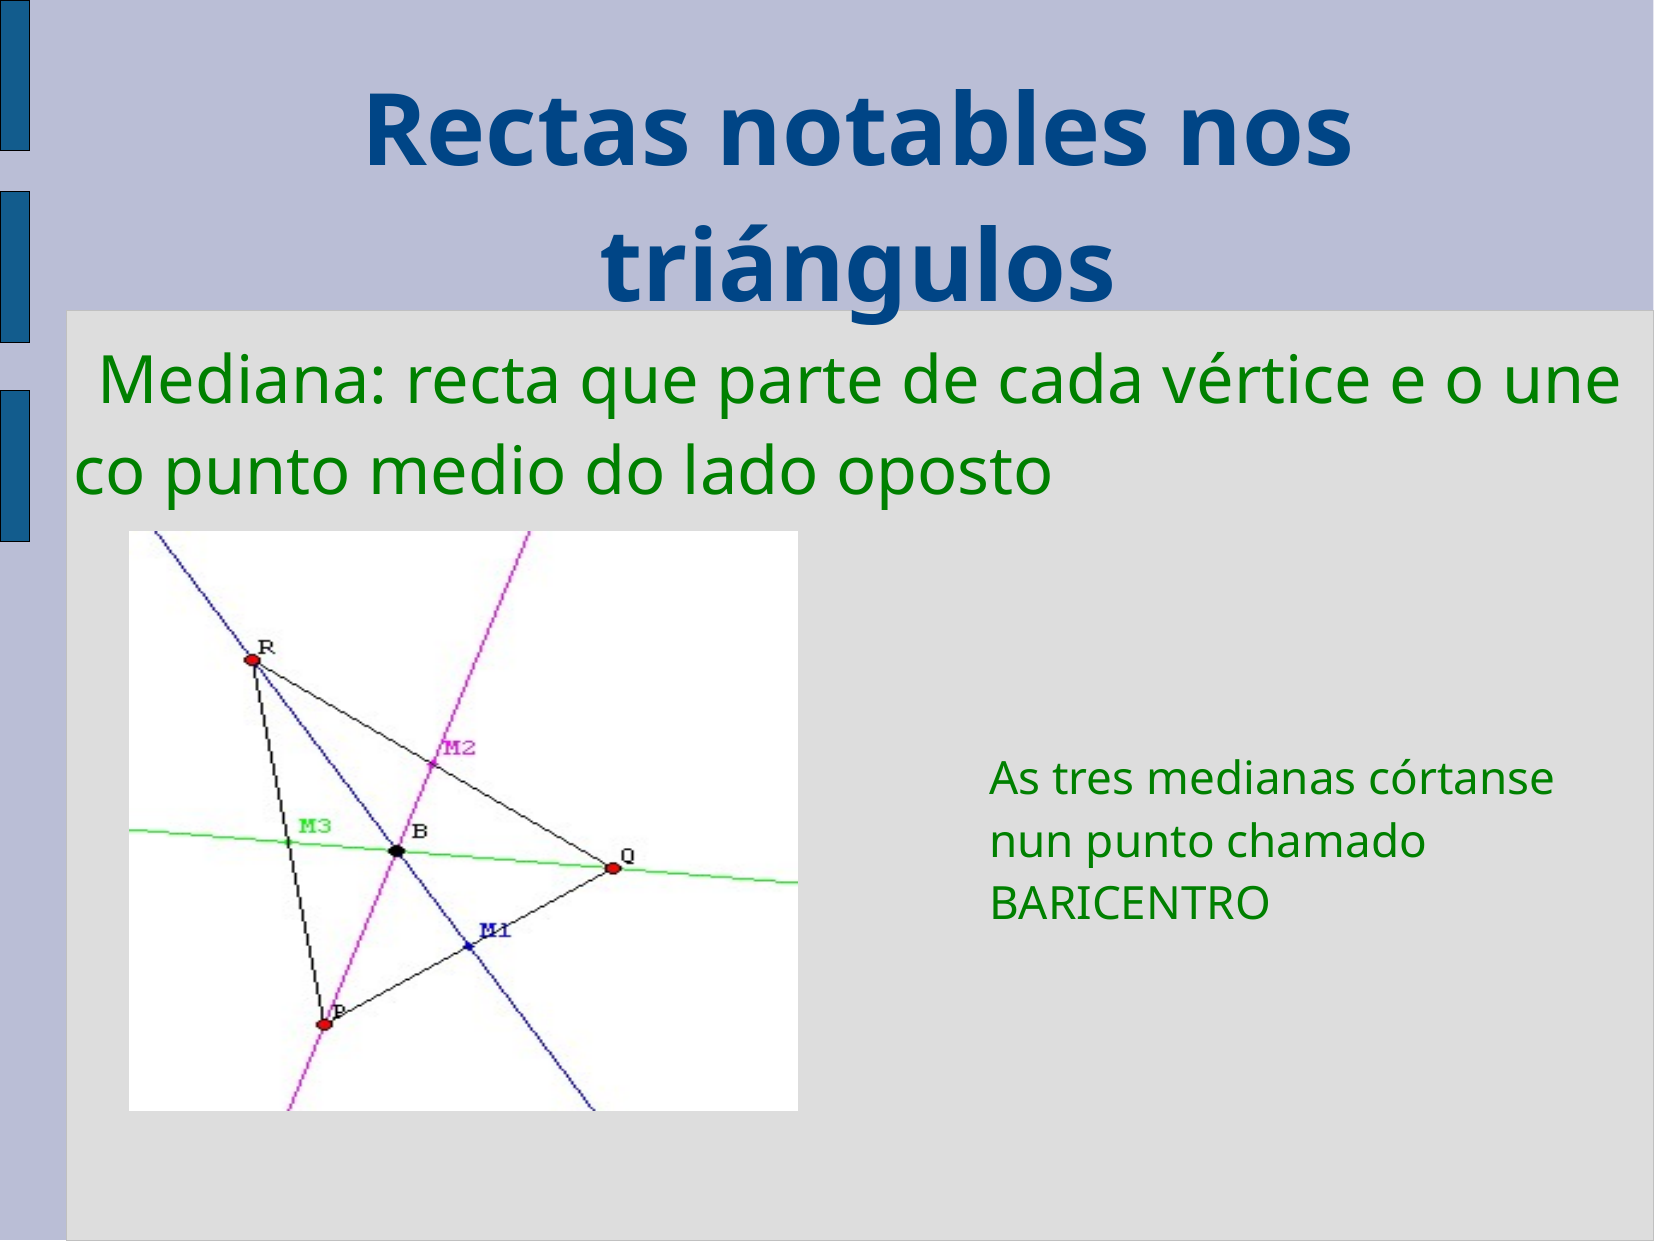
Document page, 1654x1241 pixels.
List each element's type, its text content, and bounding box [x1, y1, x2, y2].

text_box Mediana: recta que parte de cada vértice e o une co punto medio do lado oposto [59, 324, 1654, 526]
picture [129, 531, 798, 1111]
title Rectas notables nos triángulos [121, 98, 1595, 291]
text_box As tres medianas córtanse nun punto chamado BARICENTRO [974, 738, 1595, 945]
